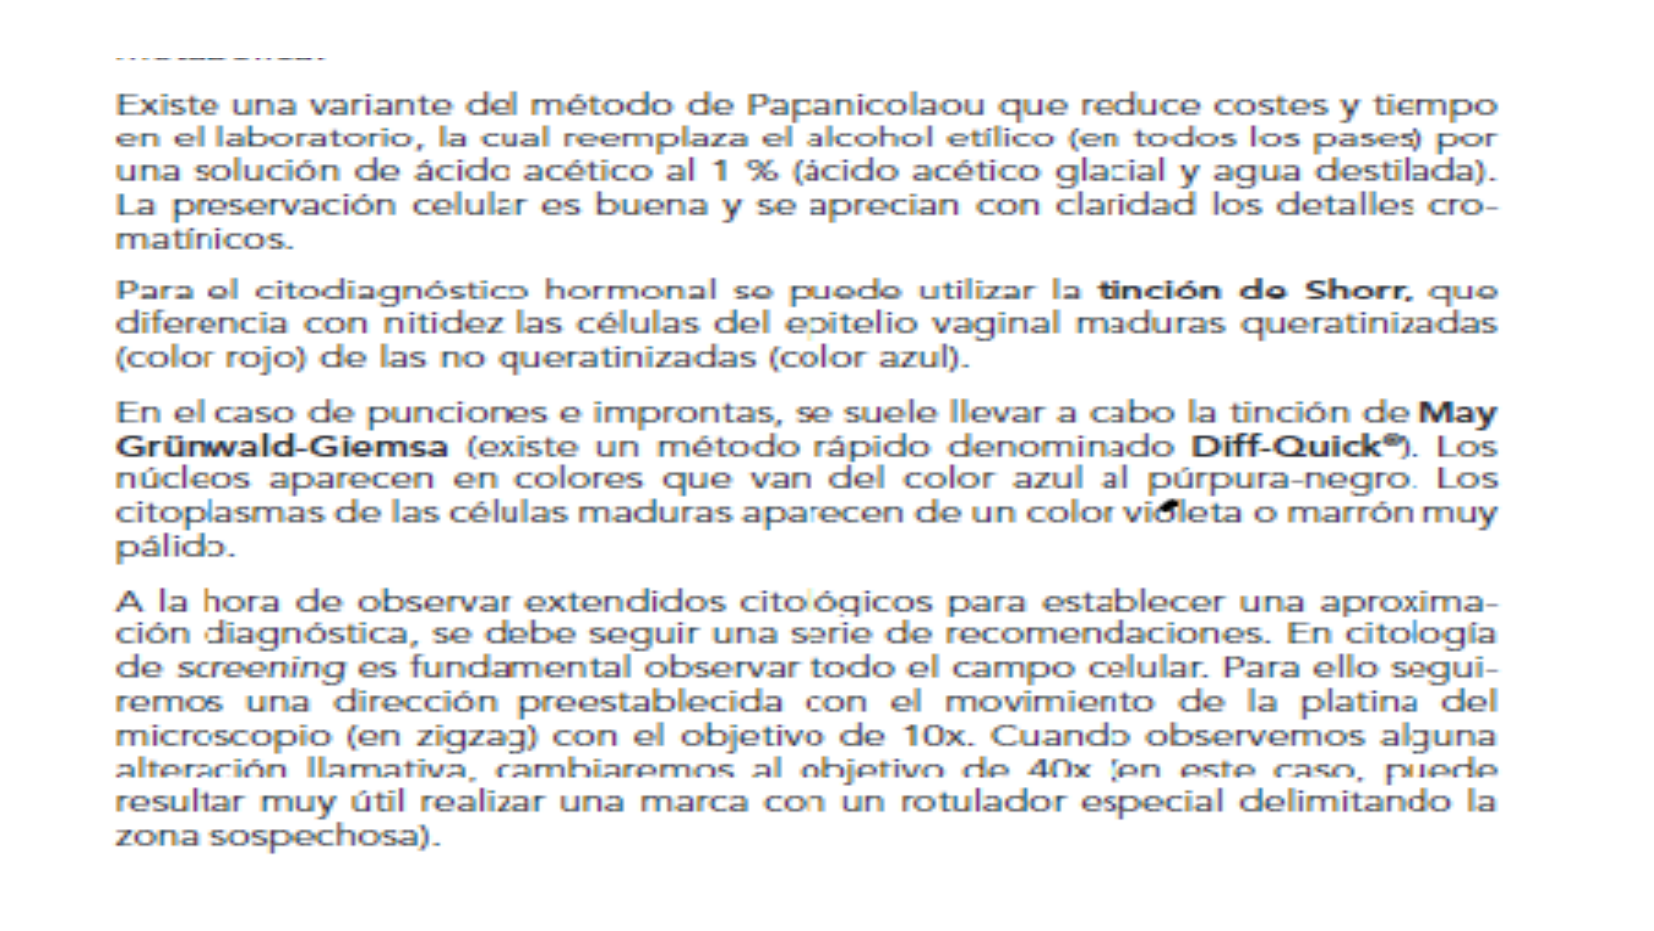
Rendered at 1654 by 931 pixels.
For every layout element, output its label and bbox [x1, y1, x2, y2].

picture [59, 58, 1565, 857]
